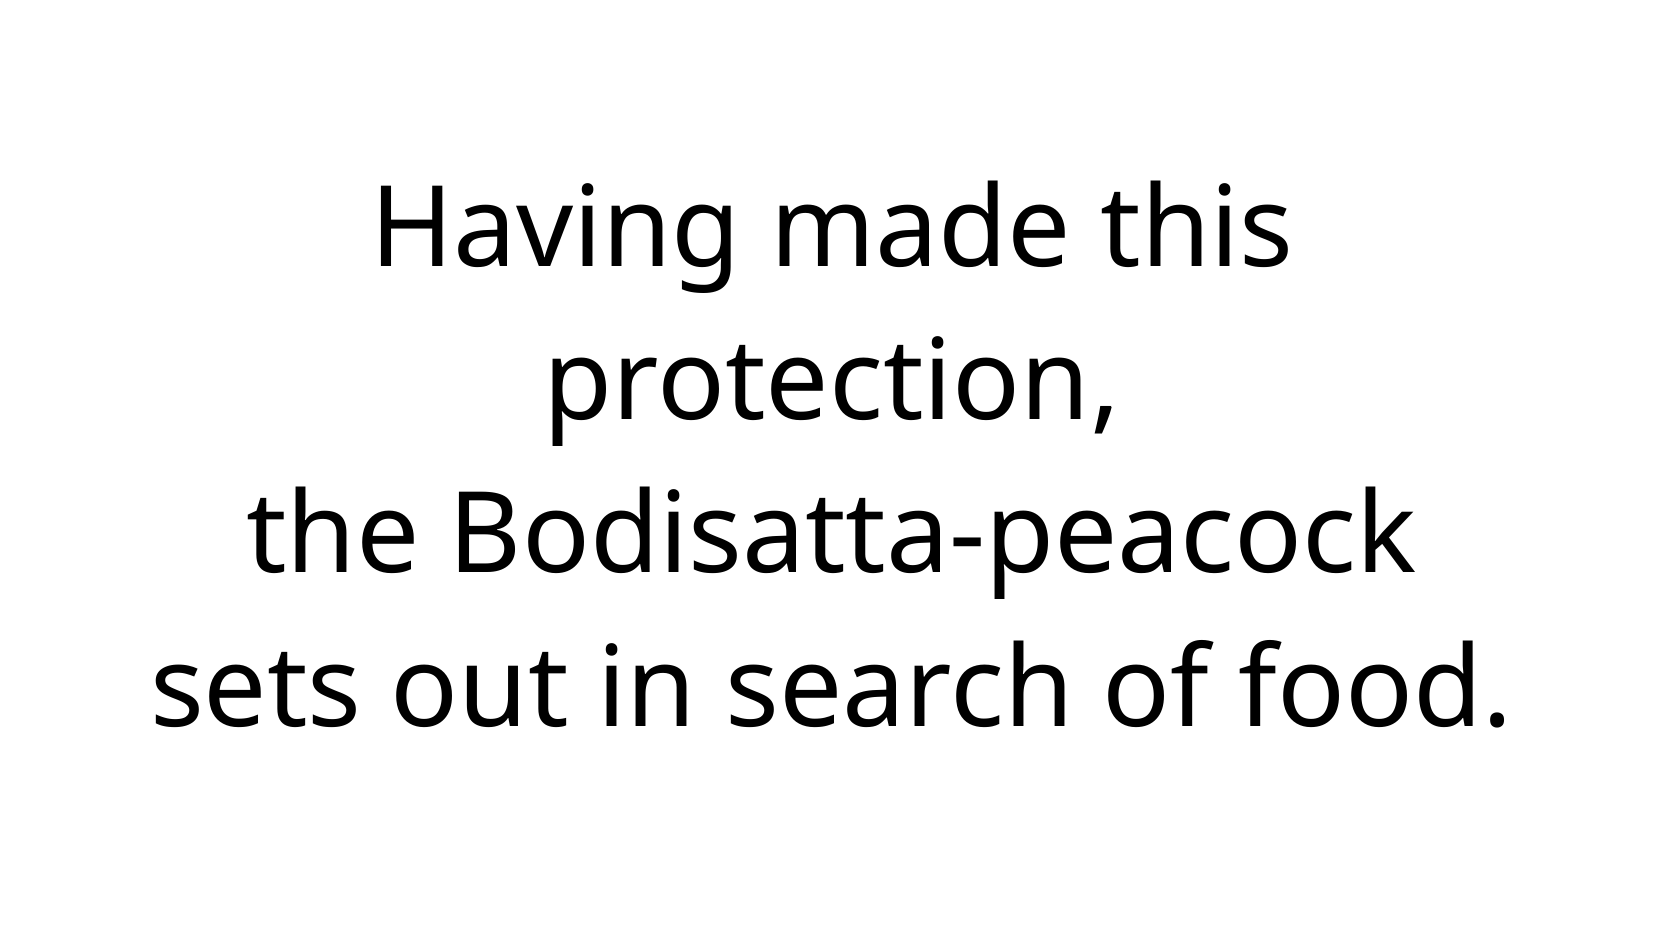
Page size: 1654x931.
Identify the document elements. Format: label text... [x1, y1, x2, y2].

subtitle Having made this protection, the Bodisatta-peacock sets out in search of food. [87, 183, 1577, 723]
